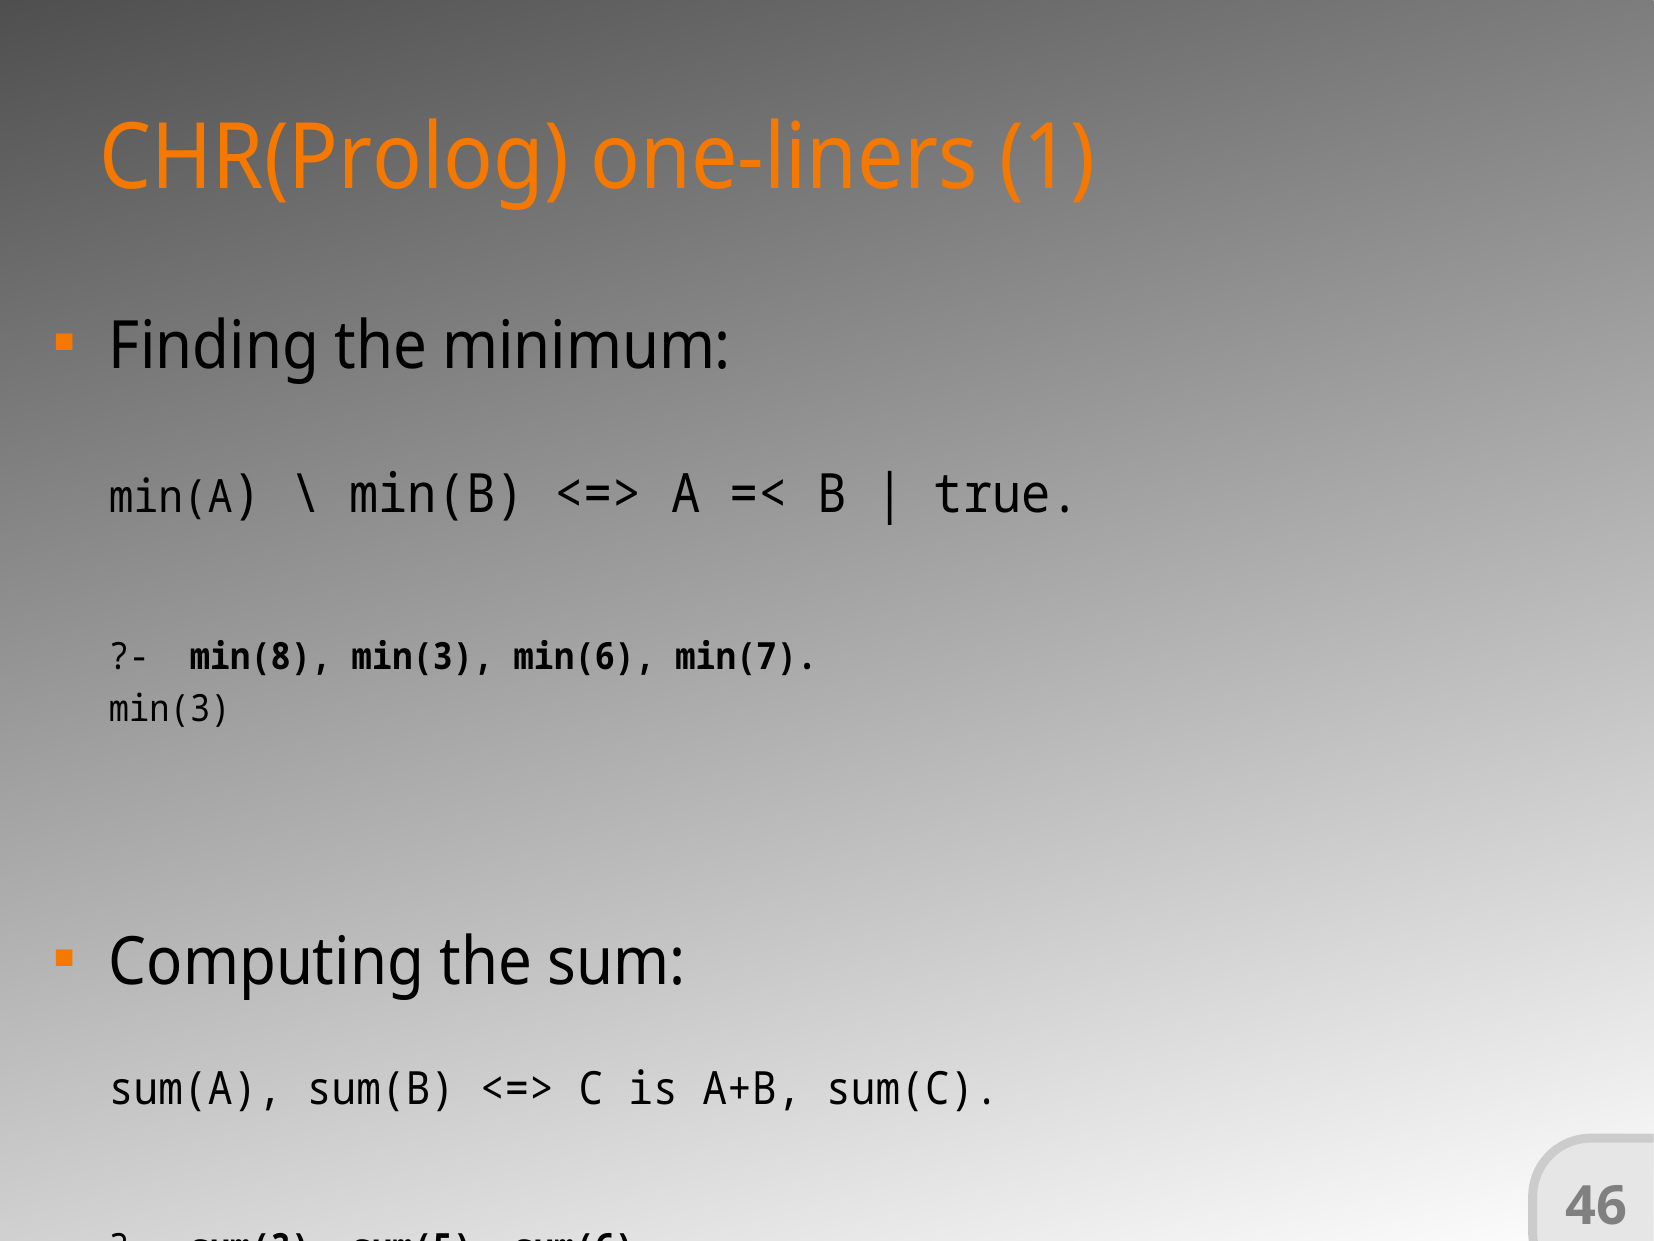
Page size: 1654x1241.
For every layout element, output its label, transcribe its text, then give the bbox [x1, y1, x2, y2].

list Finding the minimum: min(A) \ min(B) <=> A =< B | true. ?- min(8), min(3), min(6), min(7). min(3) Computing the sum: sum(A), sum(B) <=> C is A+B, sum(C). ?- sum(3), sum(5), sum(6). sum(14) [38, 297, 1605, 1209]
title CHR(Prolog) one-liners (1) [18, 49, 1179, 257]
